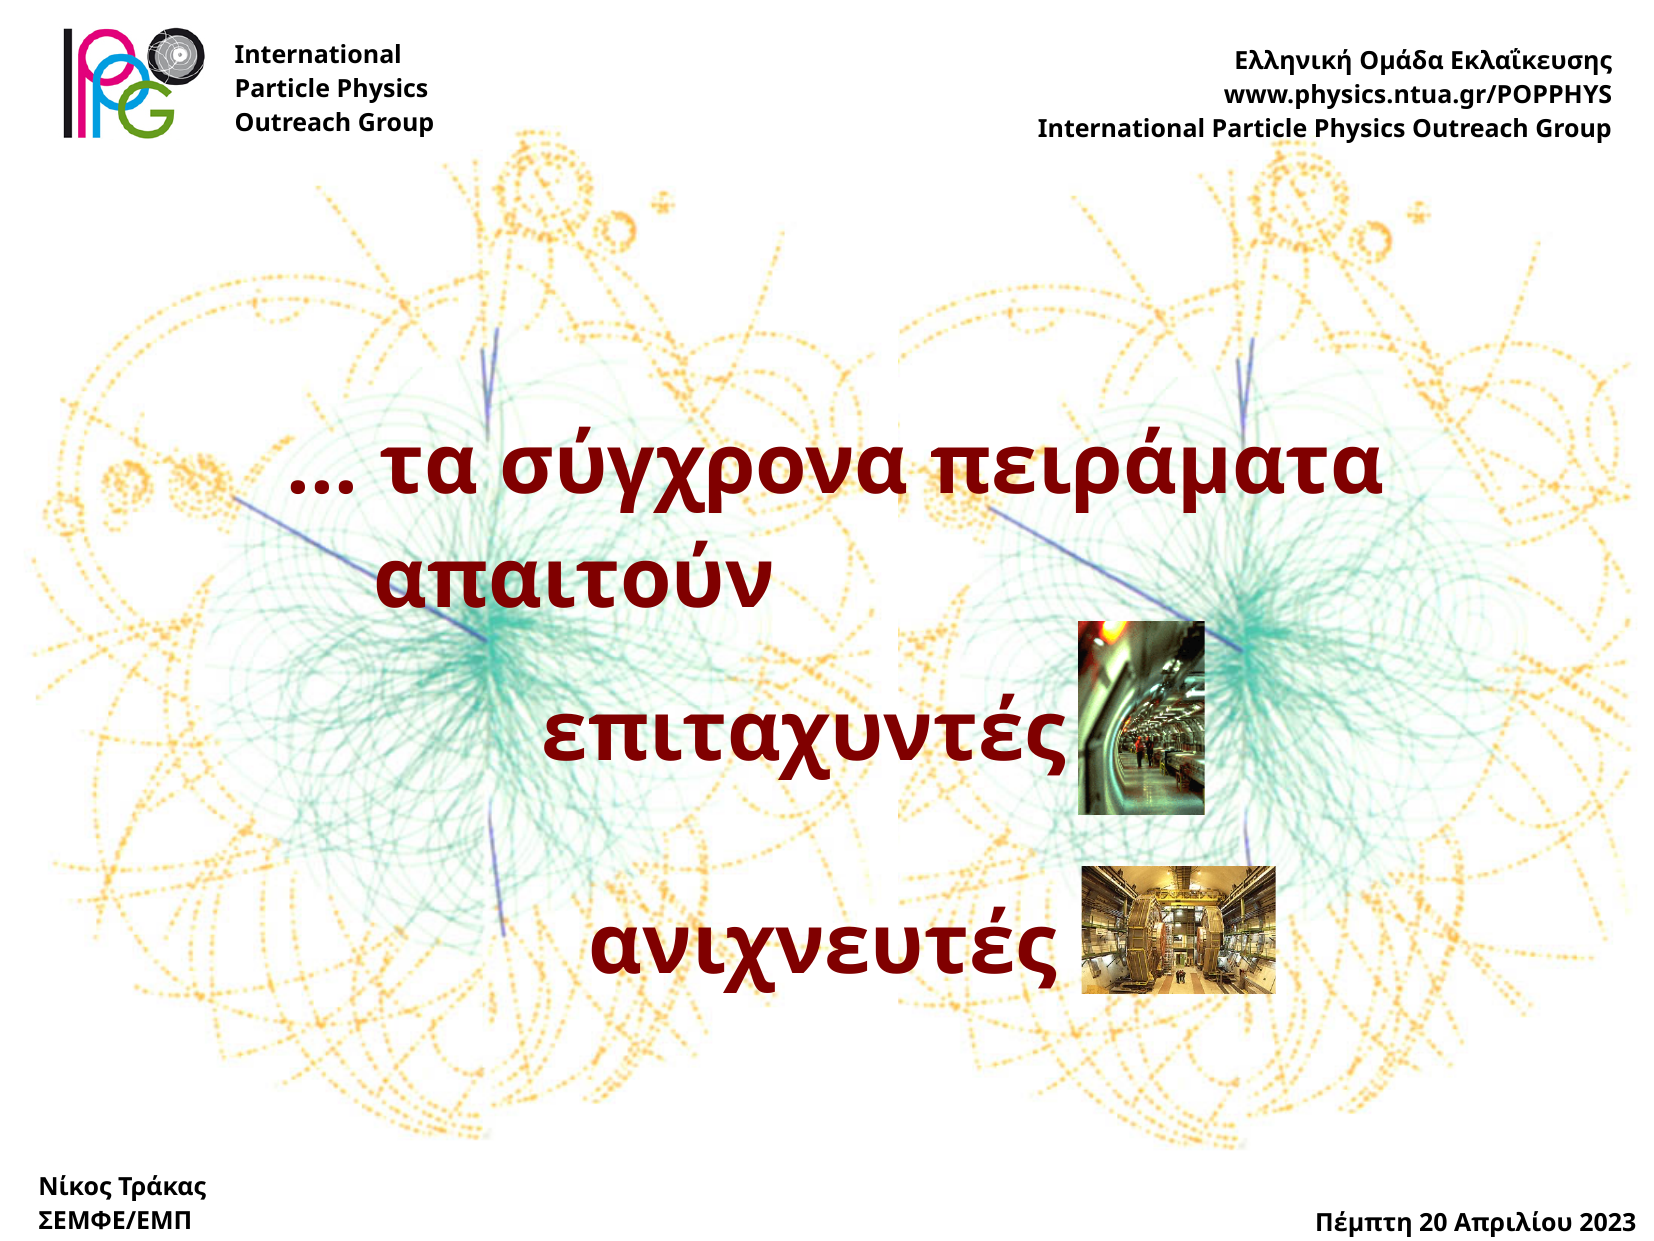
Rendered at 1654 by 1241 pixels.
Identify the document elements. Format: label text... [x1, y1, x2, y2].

text_box ... τα σύγχρονα πειράματα απαιτούν [271, 397, 1409, 614]
text_box επιταχυντές [527, 664, 1052, 780]
text_box ανιχνευτές [574, 876, 1050, 993]
picture [0, 5, 1654, 1241]
